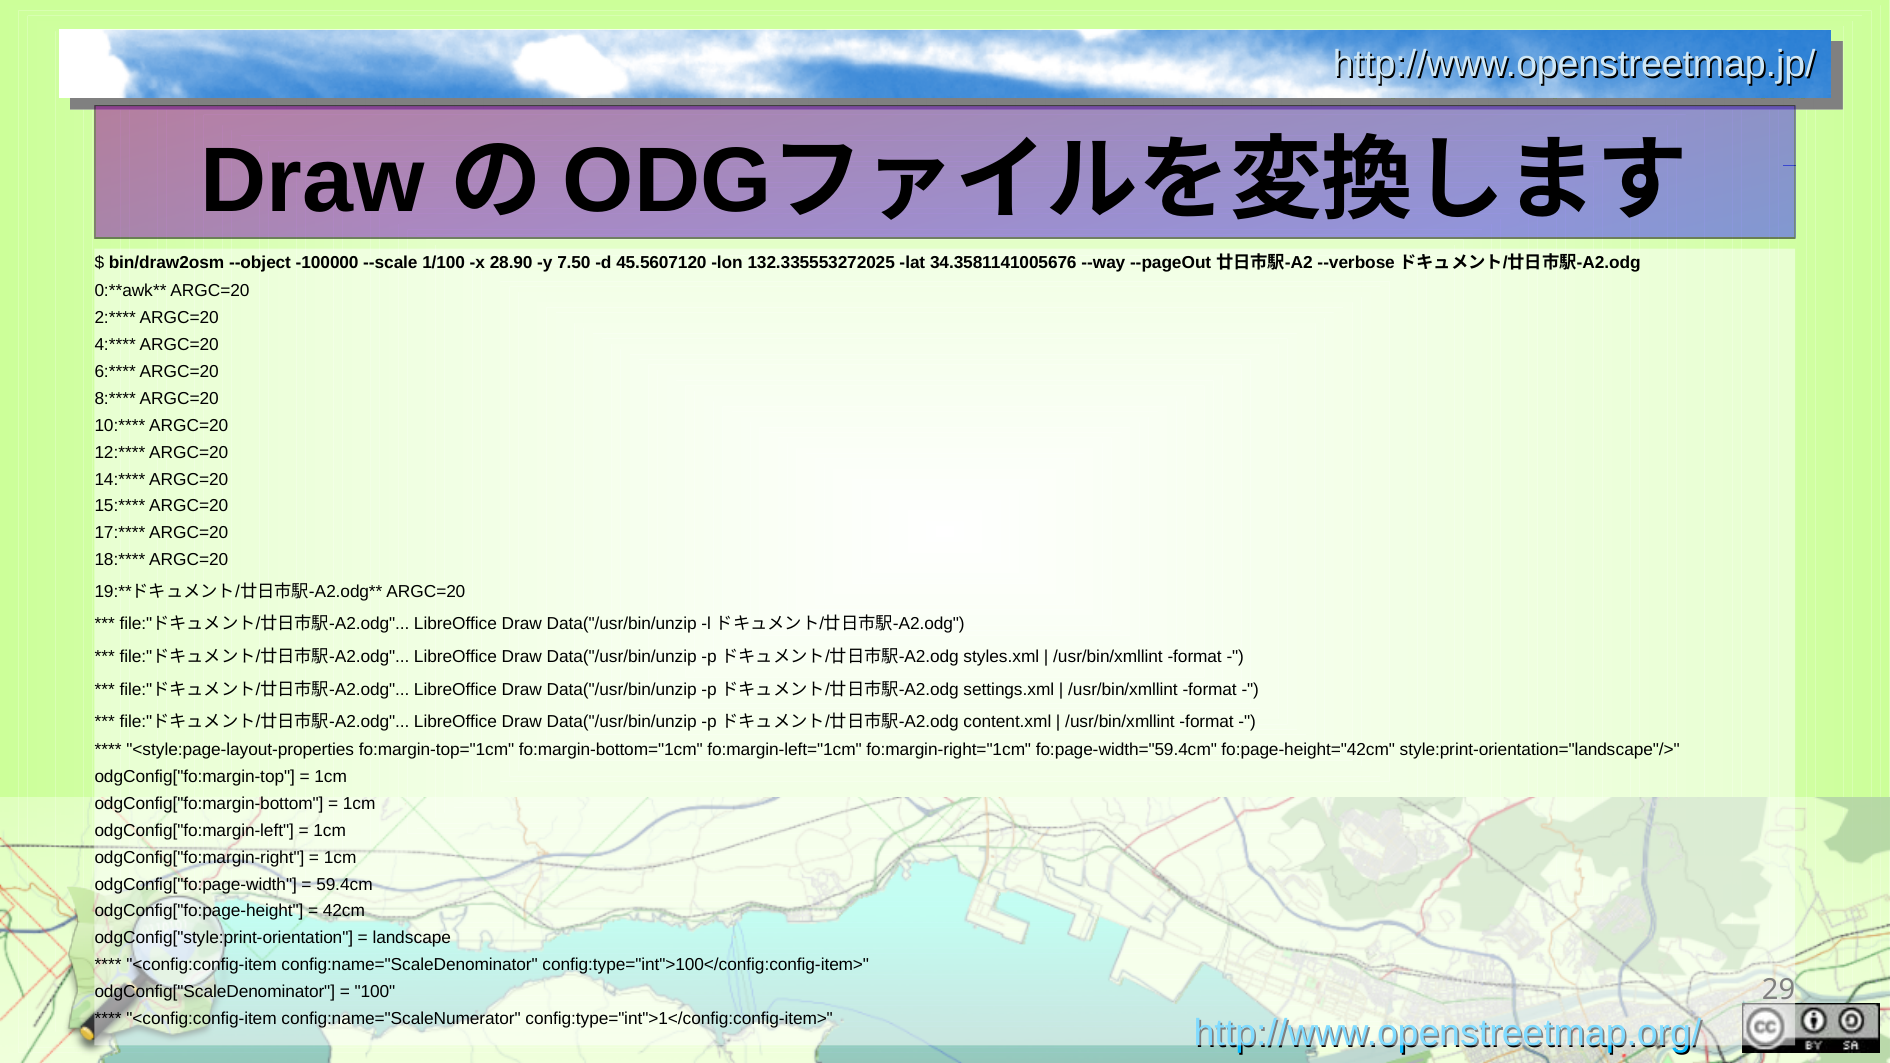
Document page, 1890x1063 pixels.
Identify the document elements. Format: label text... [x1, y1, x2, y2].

title Draw の ODGファイルを変換します [94, 112, 1796, 231]
list $ bin/draw2osm --object -100000 --scale 1/100 -x 28.90 -y 7.50 -d 45.5607120 -lon 132.335553272025 -lat 34.3581141005676 --way --pageOut 廿日市駅-A2 --verbose ドキュメント/廿日市駅-A2.odg 0:**awk** ARGC=20 2:**** ARGC=20 4:**** ARGC=20 6:**** ARGC=20 8:**** ARGC=20 10:**** ARGC=20 12:**** ARGC=20 14:**** ARGC=20 15:**** ARGC=20 17:**** ARGC=20 18:**** ARGC=20 19:**ドキュメント/廿日市駅-A2.odg** ARGC=20 *** file:"ドキュメント/廿日市駅-A2.odg"... LibreOffice Draw Data("/usr/bin/unzip -l ドキュメント/廿日市駅-A2.odg") *** file:"ドキュメント/廿日市駅-A2.odg"... LibreOffice Draw Data("/usr/bin/unzip -p ドキュメント/廿日市駅-A2.odg styles.xml | /usr/bin/xmllint -format -") *** file:"ドキュメント/廿日市駅-A2.odg"... LibreOffice Draw Data("/usr/bin/unzip -p ドキュメント/廿日市駅-A2.odg settings.xml | /usr/bin/xmllint -format -") *** file:"ドキュメント/廿日市駅-A2.odg"... LibreOffice Draw Data("/usr/bin/unzip -p ドキュメント/廿日市駅-A2.odg content.xml | /usr/bin/xmllint -format -") **** "<style:page-layout-properties fo:margin-top="1cm" fo:margin-bottom="1cm" fo:margin-left="1cm" fo:margin-right="1cm" fo:page-width="59.4cm" fo:page-height="42cm" style:print-orientation="landscape"/>" odgConfig["fo:margin-top"] = 1cm odgConfig["fo:margin-bottom"] = 1cm odgConfig["fo:margin-left"] = 1cm odgConfig["fo:margin-right"] = 1cm odgConfig["fo:page-width"] = 59.4cm odgConfig["fo:page-height"] = 42cm odgConfig["style:print-orientation"] = landscape **** "<config:config-item config:name="ScaleDenominator" config:type="int">100</config:config-item>" odgConfig["ScaleDenominator"] = "100" **** "<config:config-item config:name="ScaleNumerator" config:type="int">1</config:config-item>" [94, 248, 1796, 1046]
picture [0, 797, 1890, 1063]
picture [59, 29, 1831, 98]
